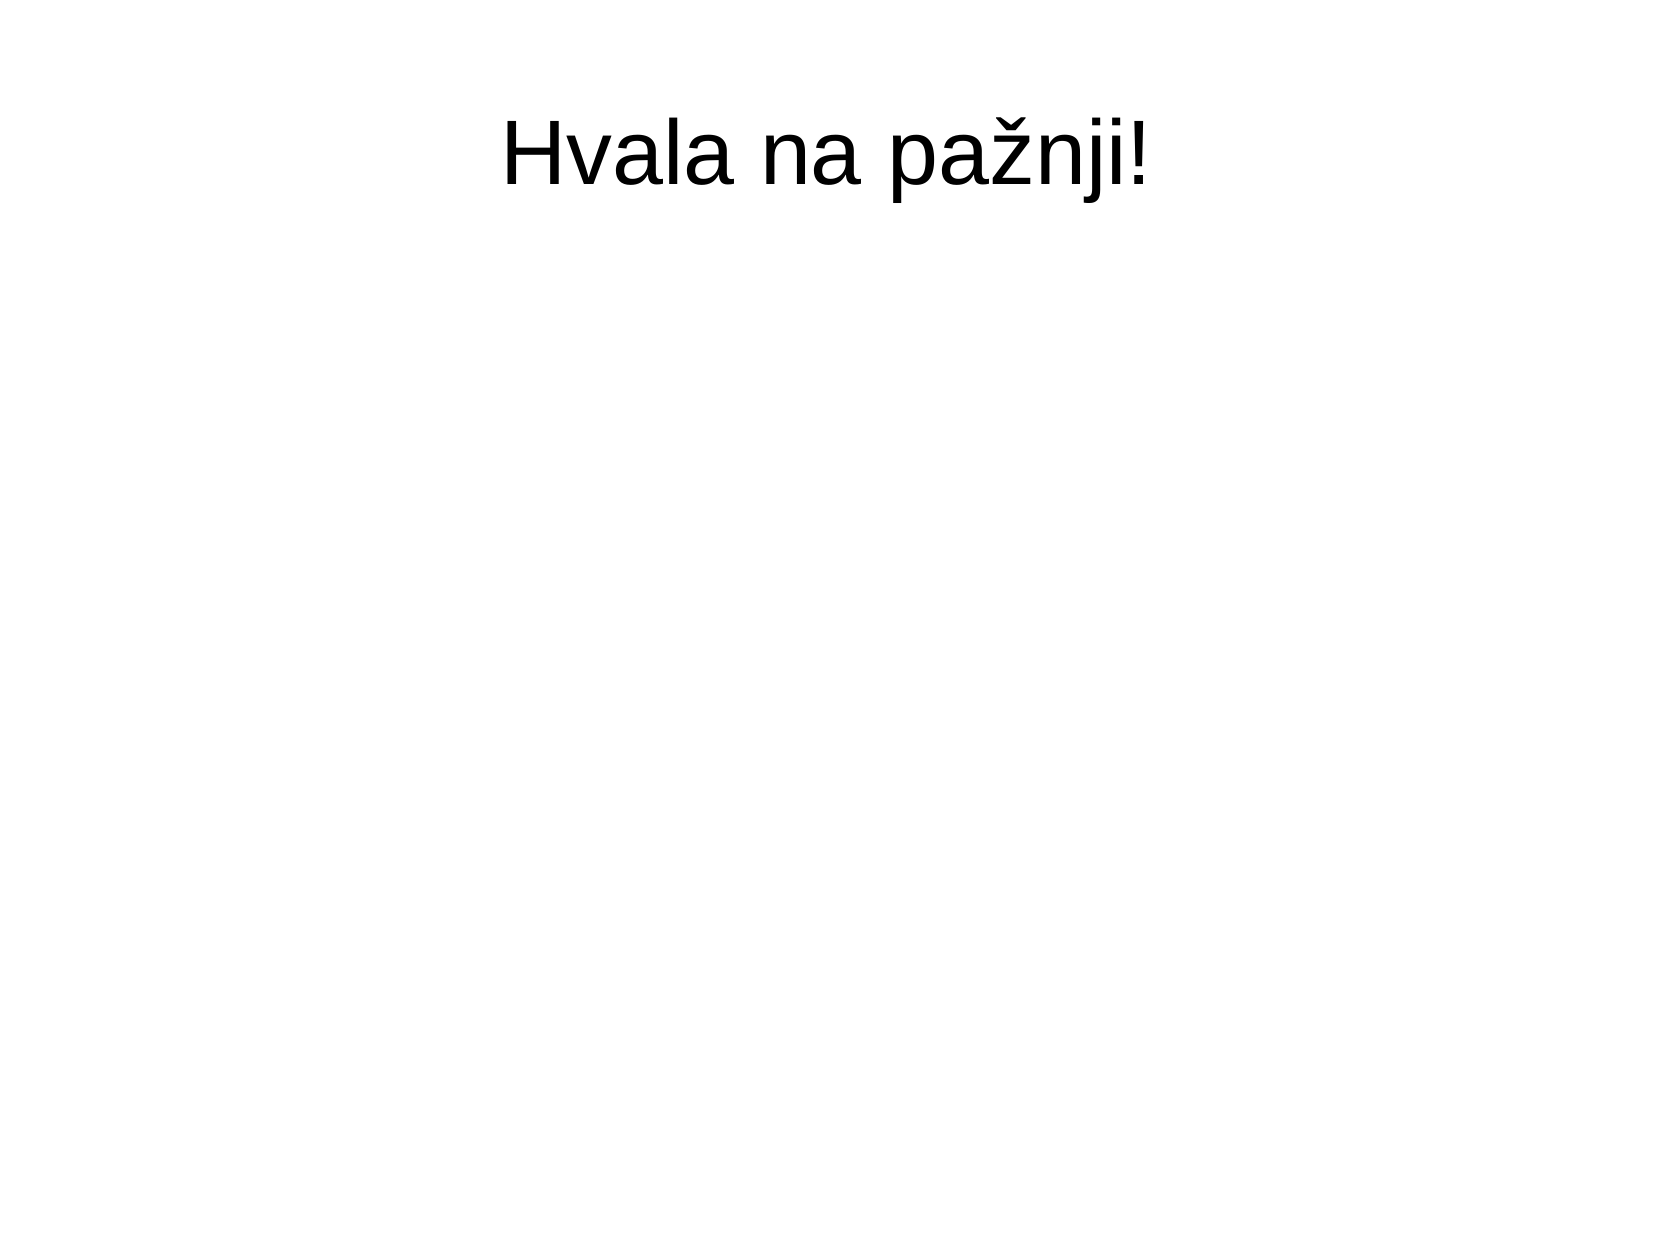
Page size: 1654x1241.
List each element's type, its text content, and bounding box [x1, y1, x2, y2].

title Hvala na pažnji! [82, 49, 1571, 257]
